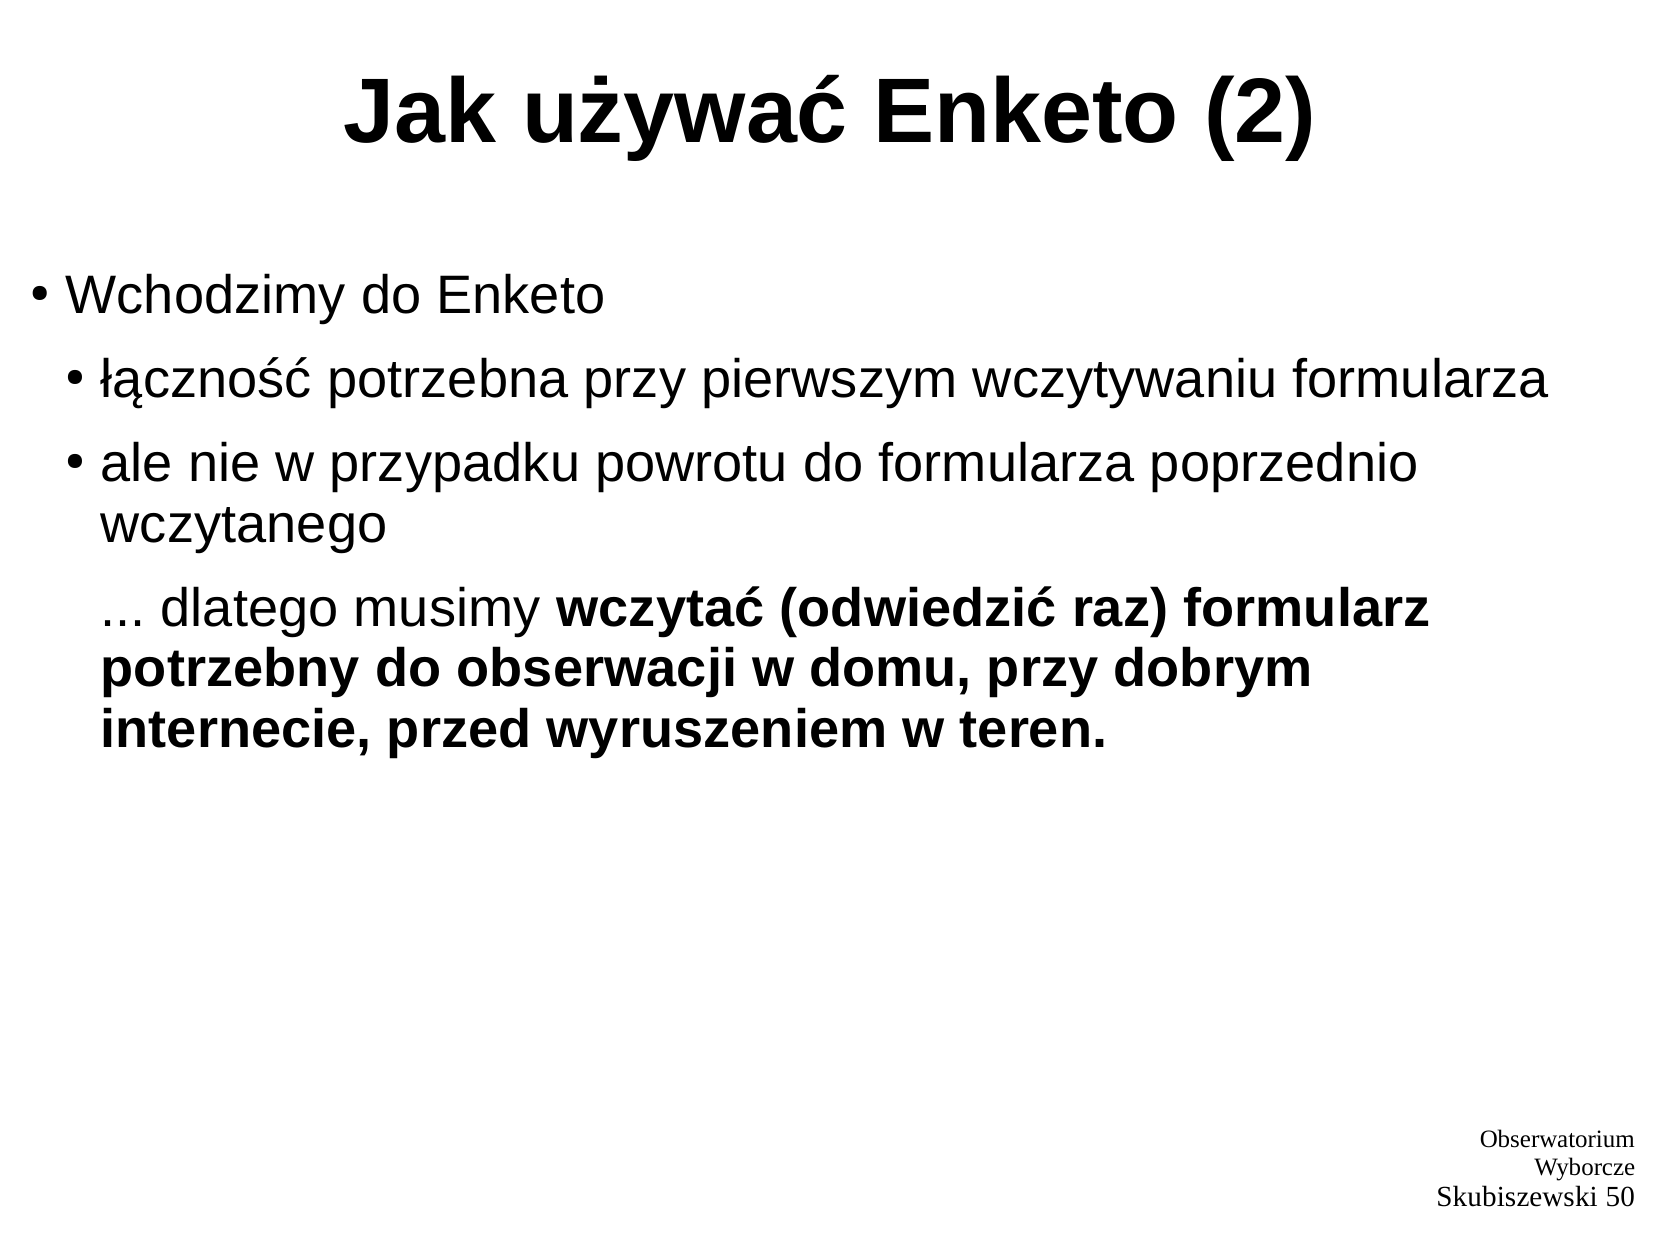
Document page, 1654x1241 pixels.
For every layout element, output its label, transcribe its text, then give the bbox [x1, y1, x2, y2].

title Jak używać Enketo (2) [86, 60, 1575, 180]
list Wchodzimy do Enketo łączność potrzebna przy pierwszym wczytywaniu formularza ale nie w przypadku powrotu do formularza poprzednio wczytanego ... dlatego musimy wczytać (odwiedzić raz) formularz potrzebny do obserwacji w domu, przy dobrym internecie, przed wyruszeniem w teren. [30, 180, 1583, 1156]
